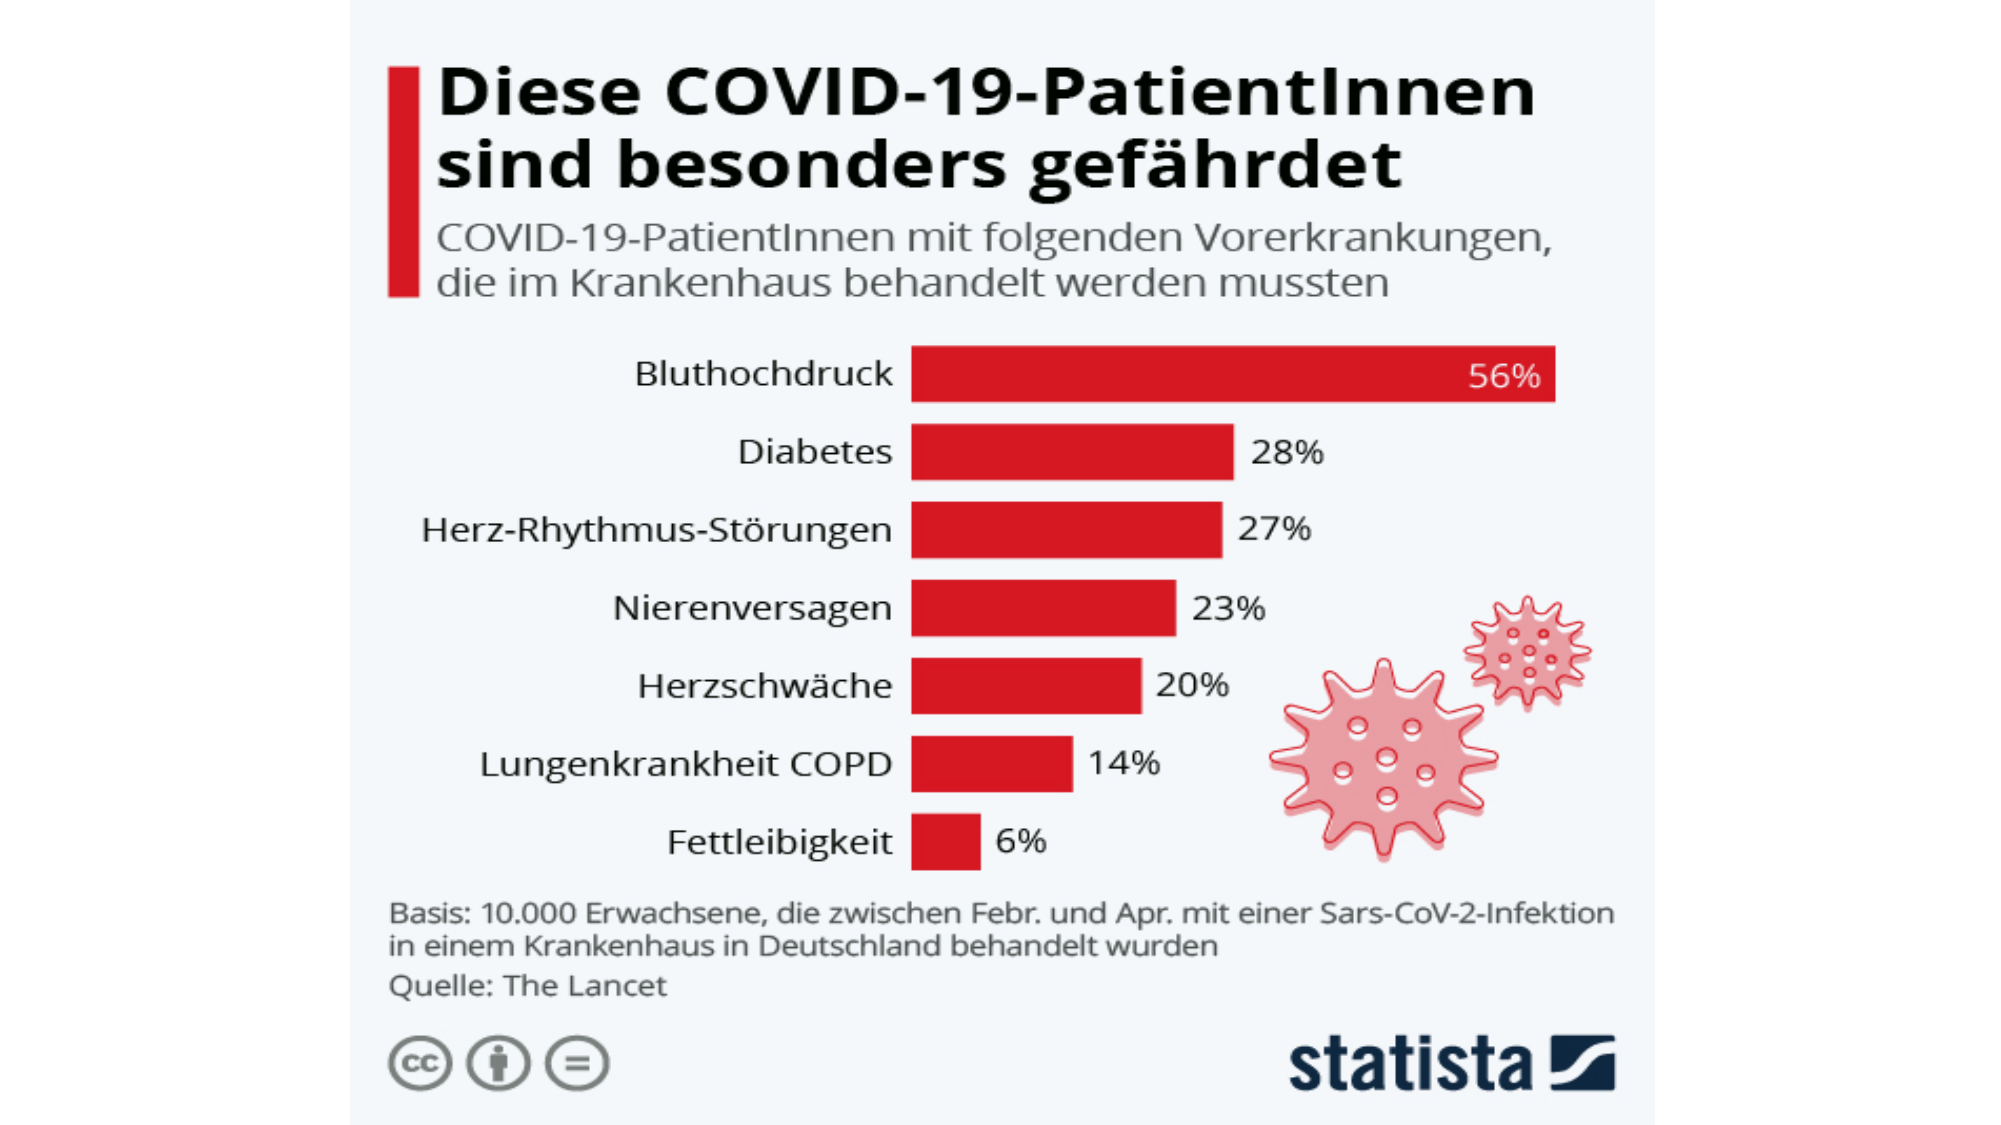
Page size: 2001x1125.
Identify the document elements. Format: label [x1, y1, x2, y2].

picture [350, 0, 1655, 1125]
